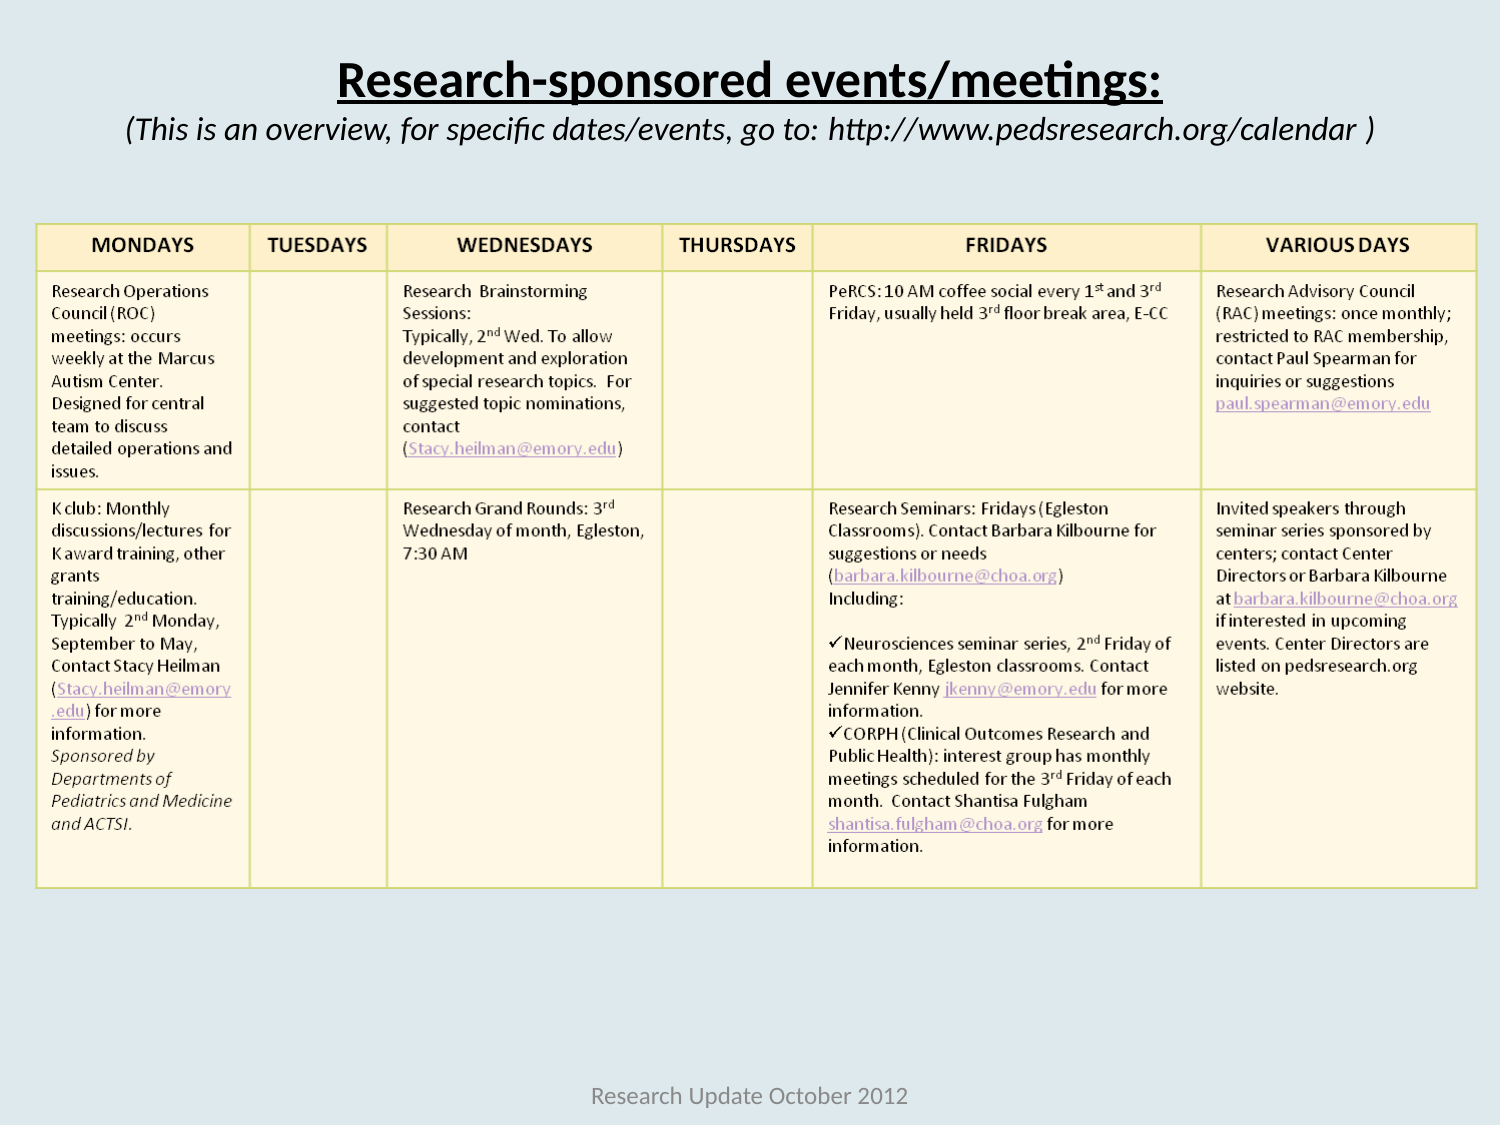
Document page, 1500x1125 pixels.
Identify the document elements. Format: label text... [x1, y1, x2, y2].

text_box Research Update October 2012 [512, 1065, 988, 1125]
title Research-sponsored events/meetings: (This is an overview, for specific dates/events, go to: http://www.pedsresearch.org/calendar ) [75, 37, 1426, 138]
picture [25, 213, 1488, 901]
